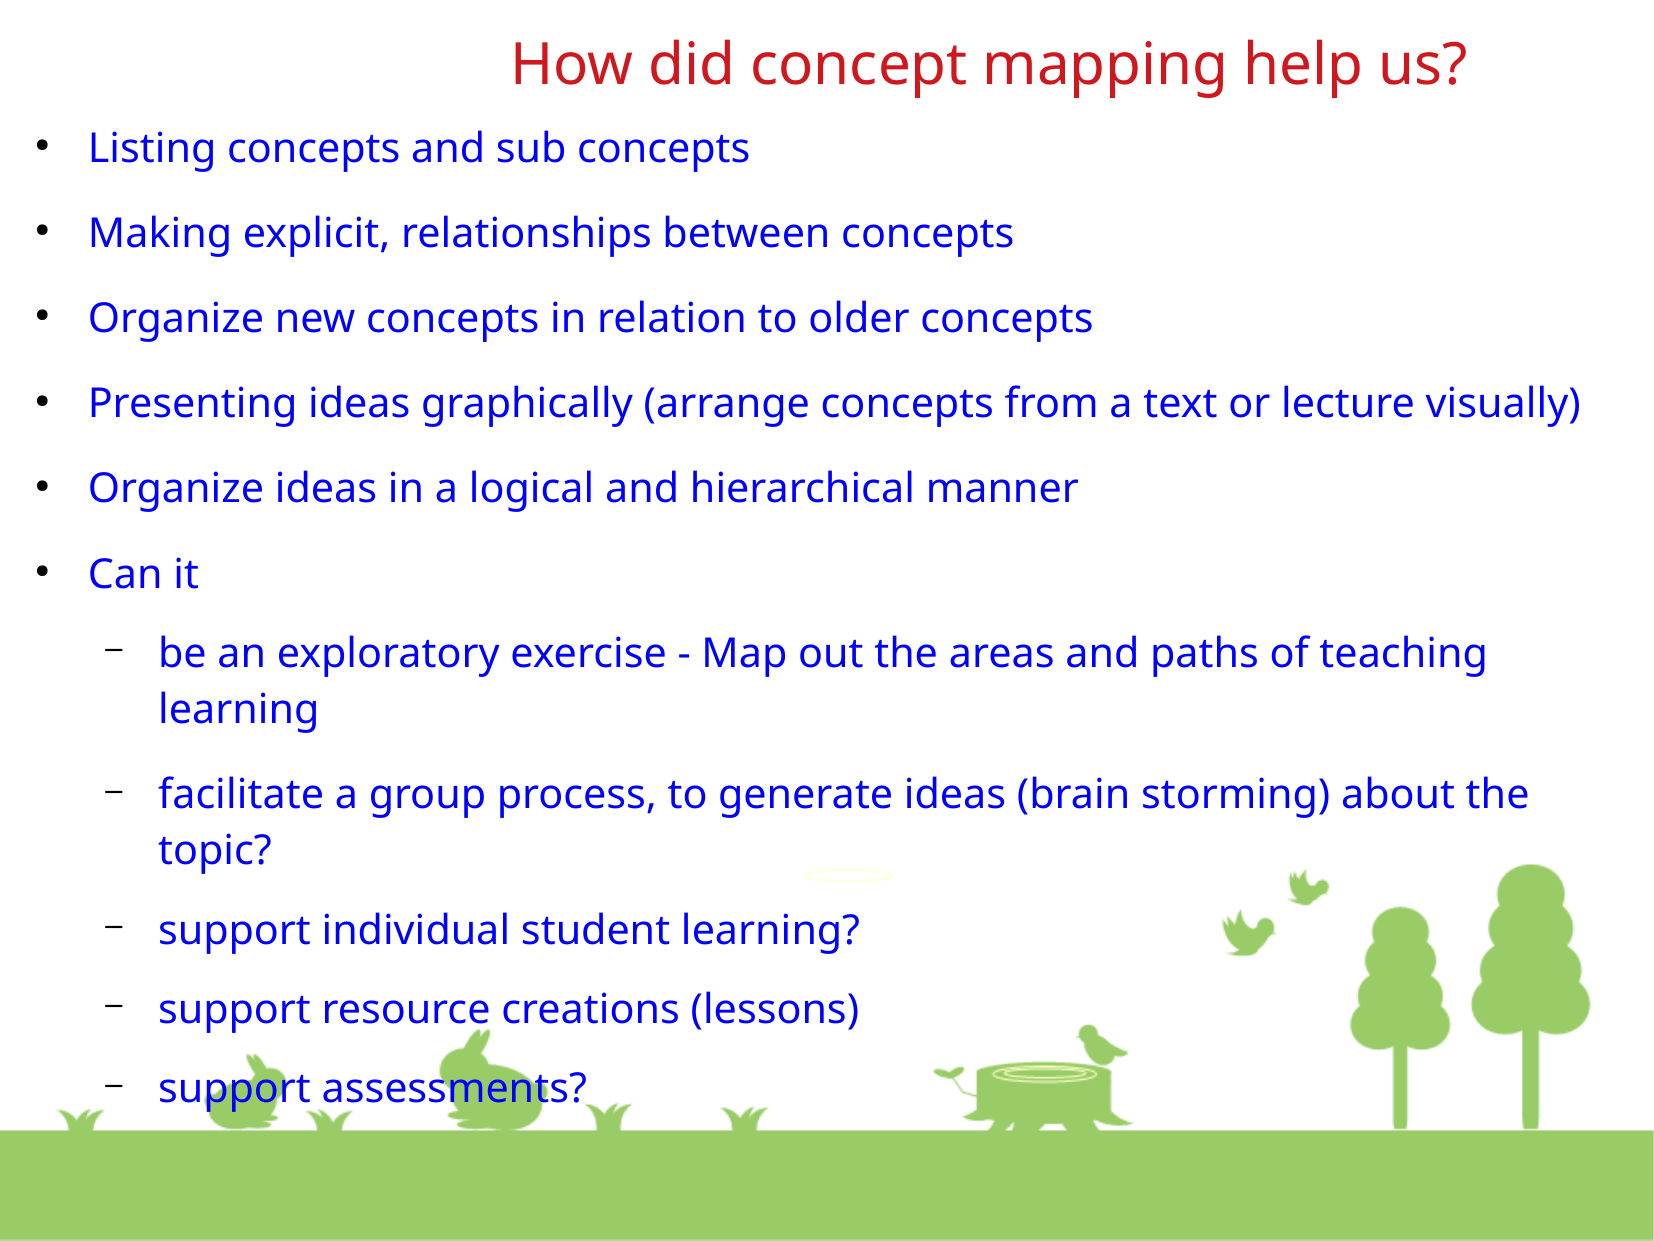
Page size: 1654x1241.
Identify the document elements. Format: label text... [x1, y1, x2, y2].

list Listing concepts and sub concepts Making explicit, relationships between concepts Organize new concepts in relation to older concepts Presenting ideas graphically (arrange concepts from a text or lecture visually) Organize ideas in a logical and hierarchical manner Can it be an exploratory exercise - Map out the areas and paths of teaching learning facilitate a group process, to generate ideas (brain storming) about the topic? support individual student learning? support resource creations (lessons) support assessments? [17, 118, 1642, 1123]
picture [0, 0, 1654, 1241]
title How did concept mapping help us? [324, 5, 1654, 119]
